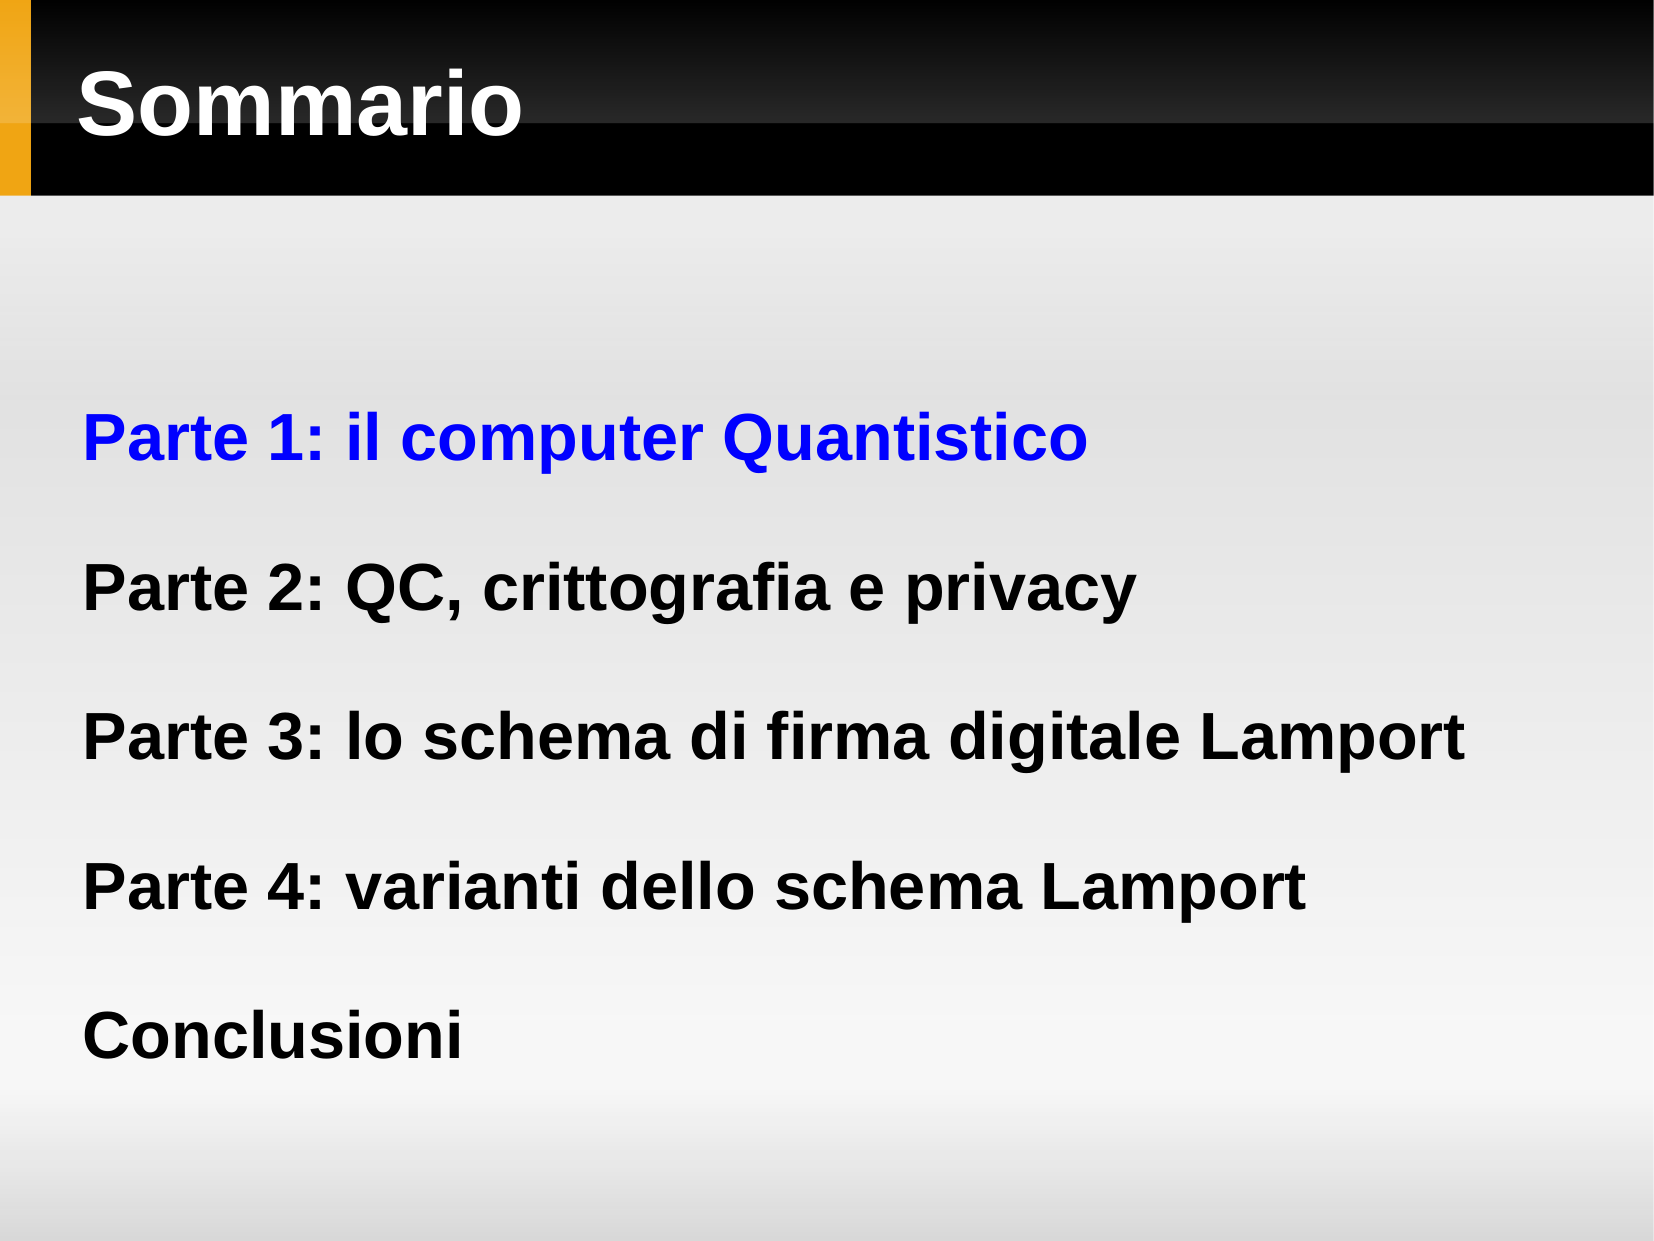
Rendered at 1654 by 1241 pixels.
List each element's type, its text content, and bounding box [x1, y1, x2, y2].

subtitle Parte 1: il computer Quantistico Parte 2: QC, crittografia e privacy Parte 3: lo schema di firma digitale Lamport Parte 4: varianti dello schema Lamport Conclusioni [82, 297, 1571, 1102]
title Sommario [76, 7, 1565, 200]
picture [0, 0, 1654, 1241]
